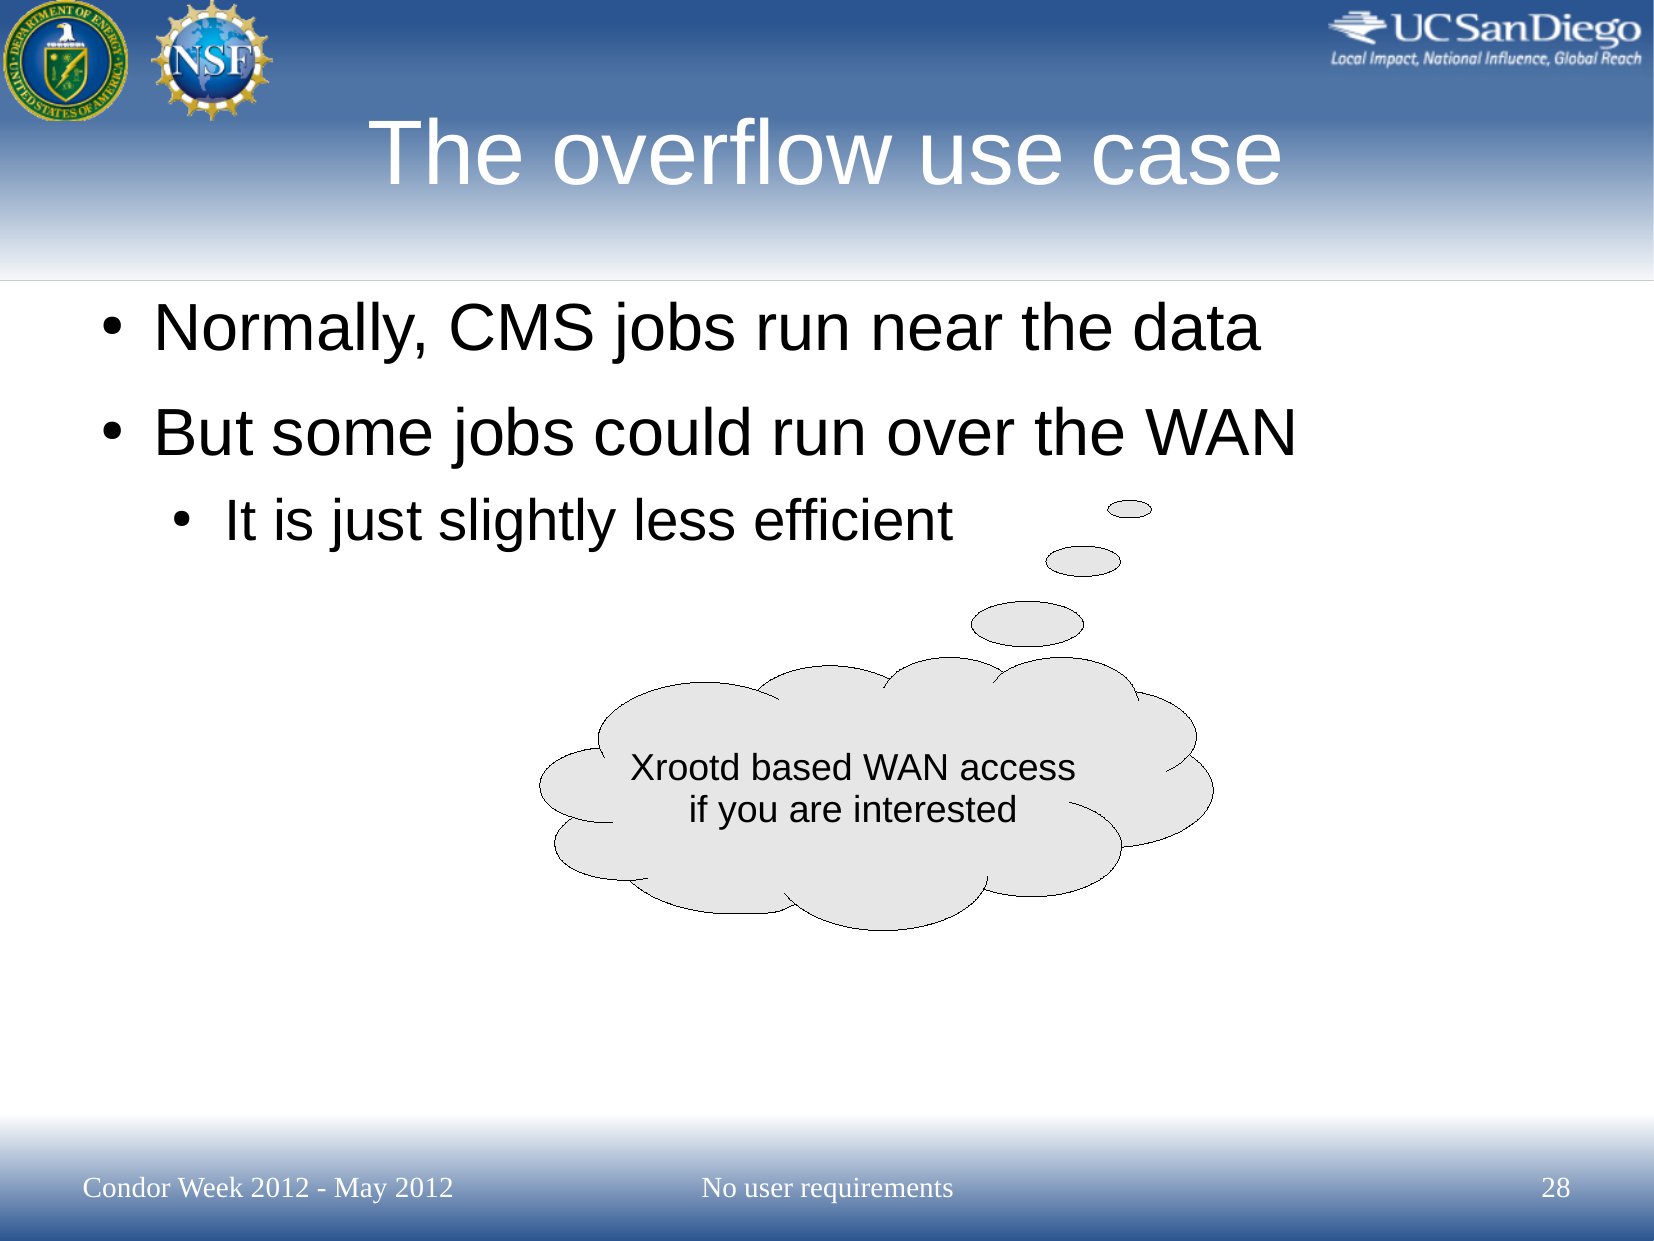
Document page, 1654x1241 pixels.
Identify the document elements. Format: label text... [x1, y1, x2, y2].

title The overflow use case [82, 56, 1571, 250]
picture [0, 0, 1654, 288]
text_box Xrootd based WAN access if you are interested [539, 657, 1214, 931]
list Normally, CMS jobs run near the data But some jobs could run over the WAN It is just slightly less efficient [82, 290, 1571, 1109]
text_box Xrootd based WAN access if you are interested [1045, 546, 1121, 577]
text_box Xrootd based WAN access if you are interested [971, 601, 1084, 647]
